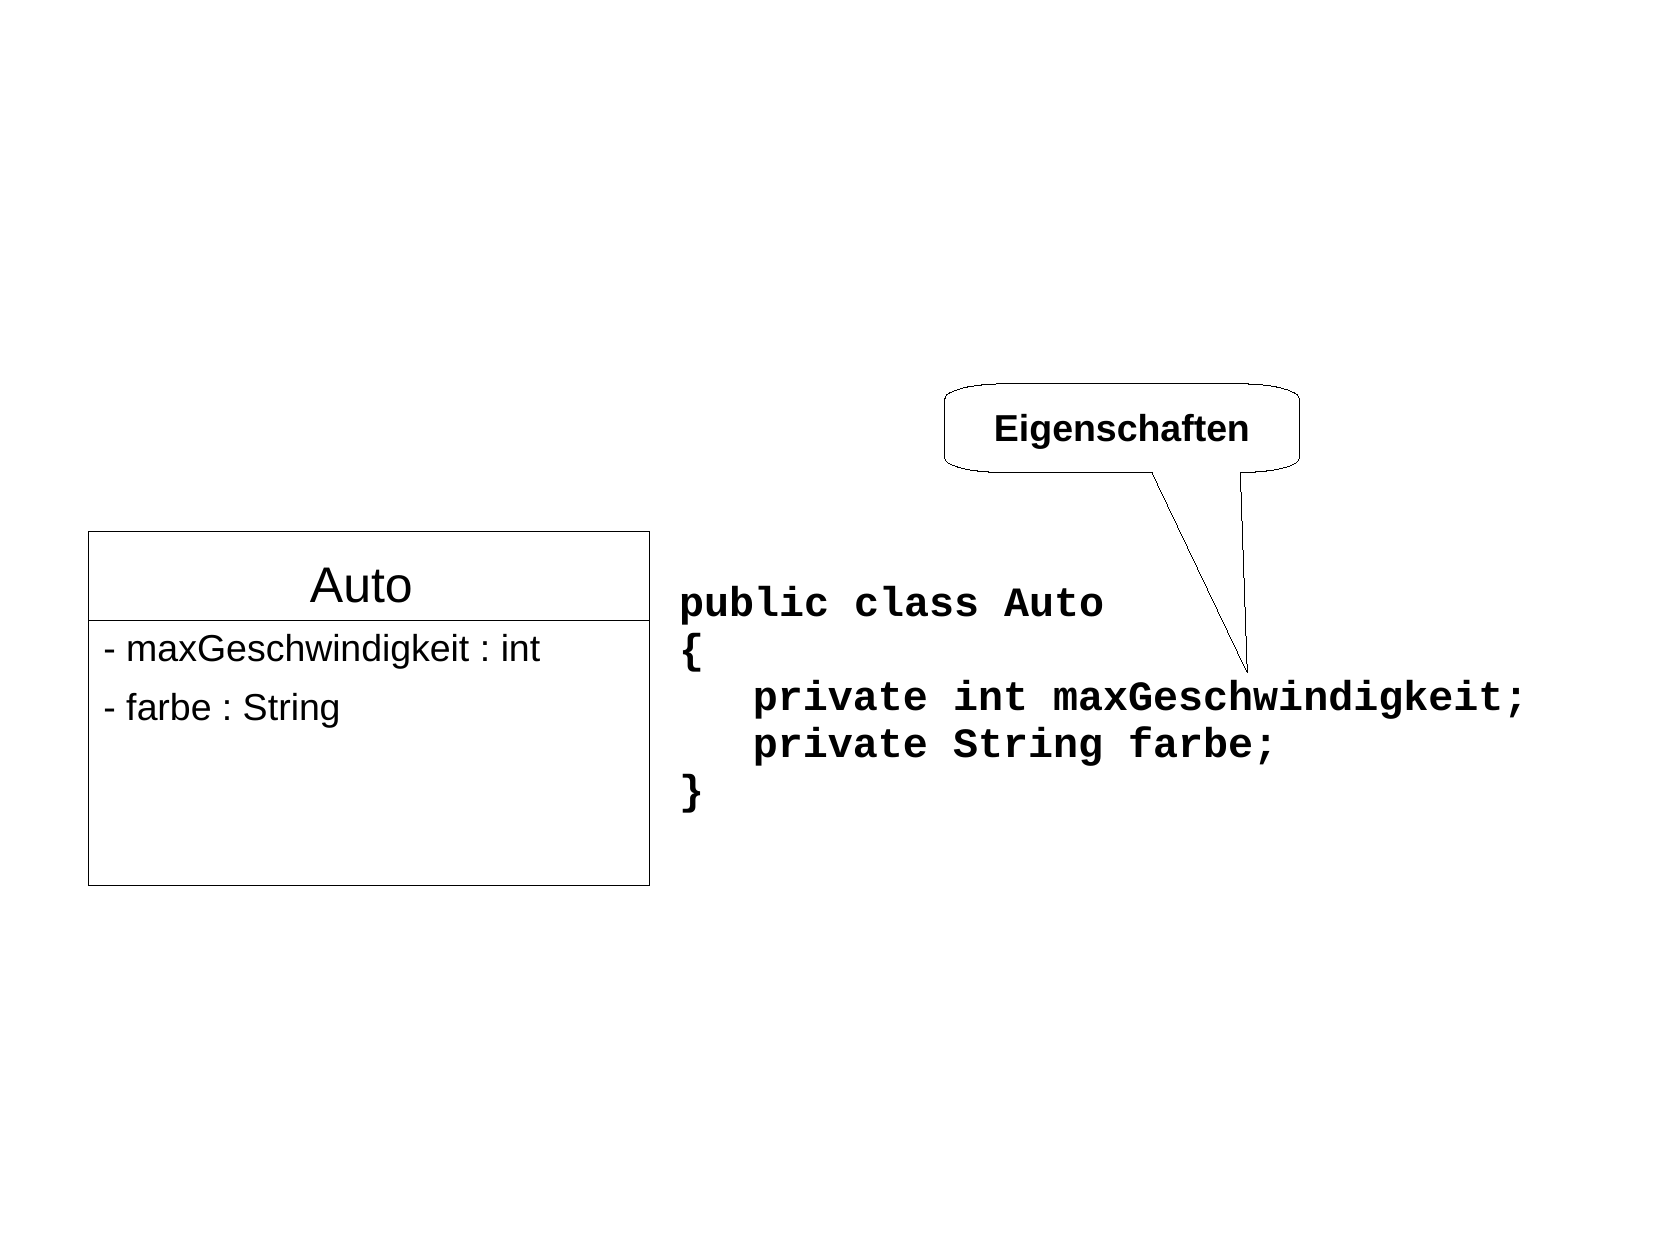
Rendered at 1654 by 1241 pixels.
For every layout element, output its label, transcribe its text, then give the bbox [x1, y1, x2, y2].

text_box - farbe : String [88, 679, 650, 739]
text_box Eigenschaften [944, 383, 1300, 673]
text_box [88, 531, 650, 620]
text_box - maxGeschwindigkeit : int [88, 620, 650, 679]
text_box Auto [295, 549, 443, 620]
text_box [88, 739, 650, 886]
subtitle public class Auto { private int maxGeschwindigkeit; private String farbe; } [679, 297, 1571, 1102]
